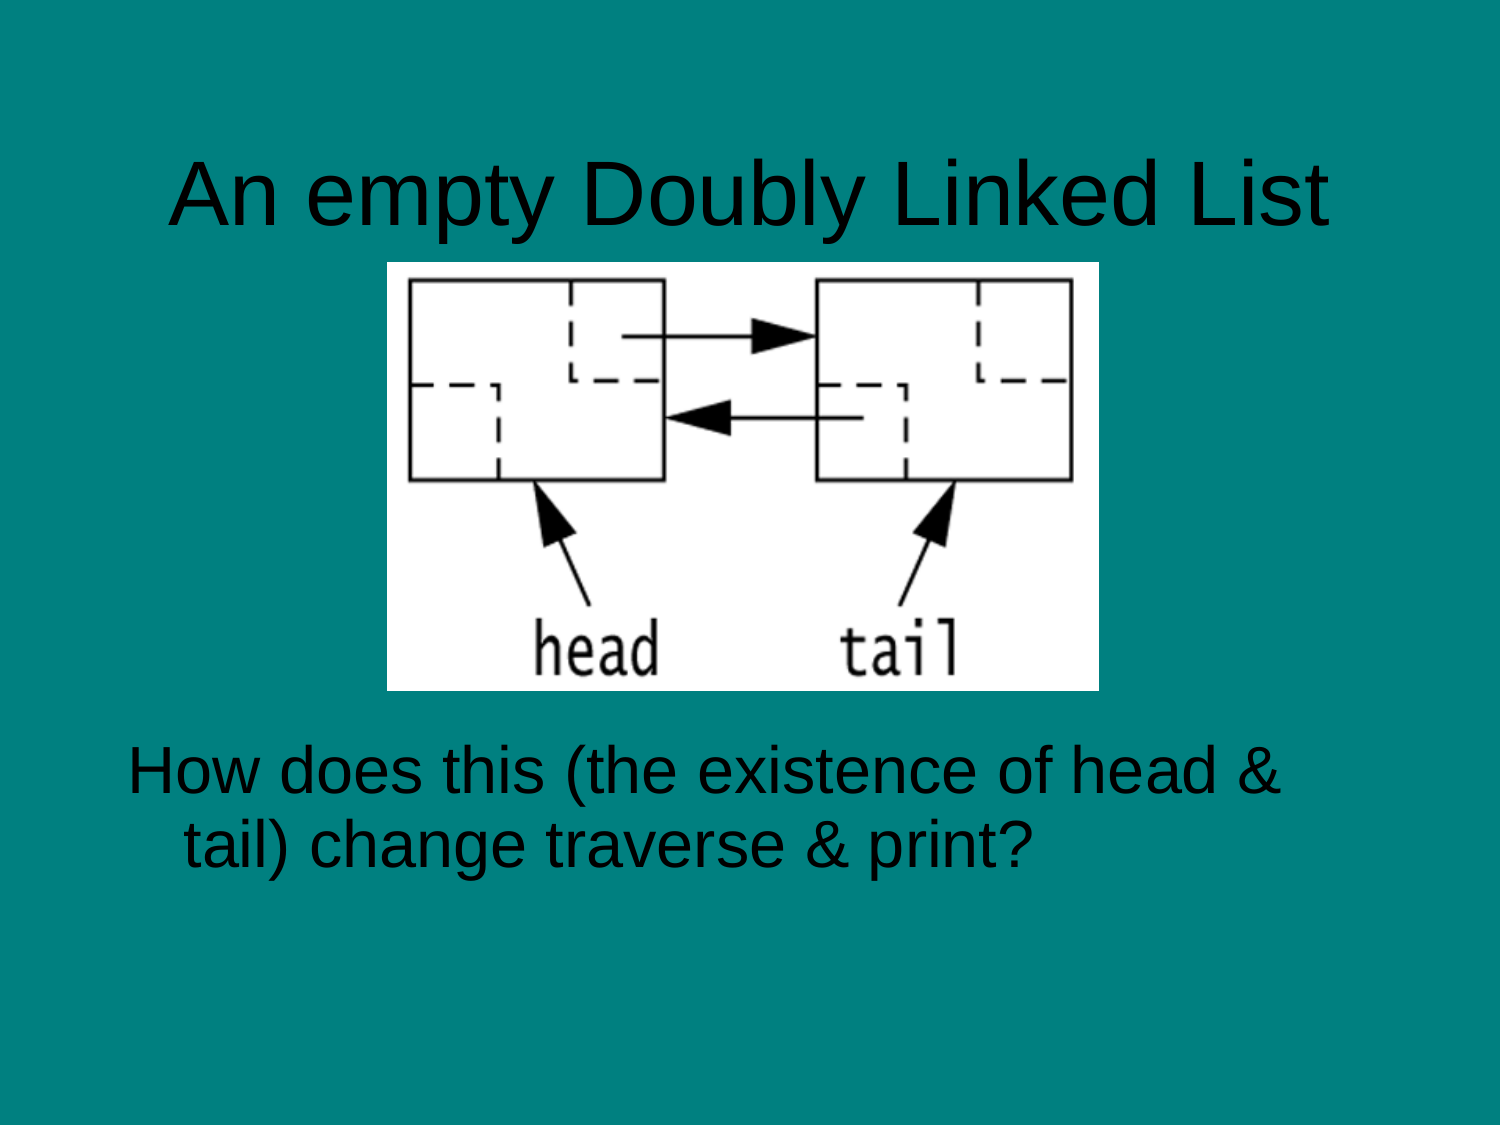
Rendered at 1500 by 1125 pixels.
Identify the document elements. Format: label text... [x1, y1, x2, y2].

text_box [387, 262, 1099, 691]
title An empty Doubly Linked List [112, 99, 1388, 288]
list How does this (the existence of head & tail) change traverse & print? [112, 725, 1388, 1001]
